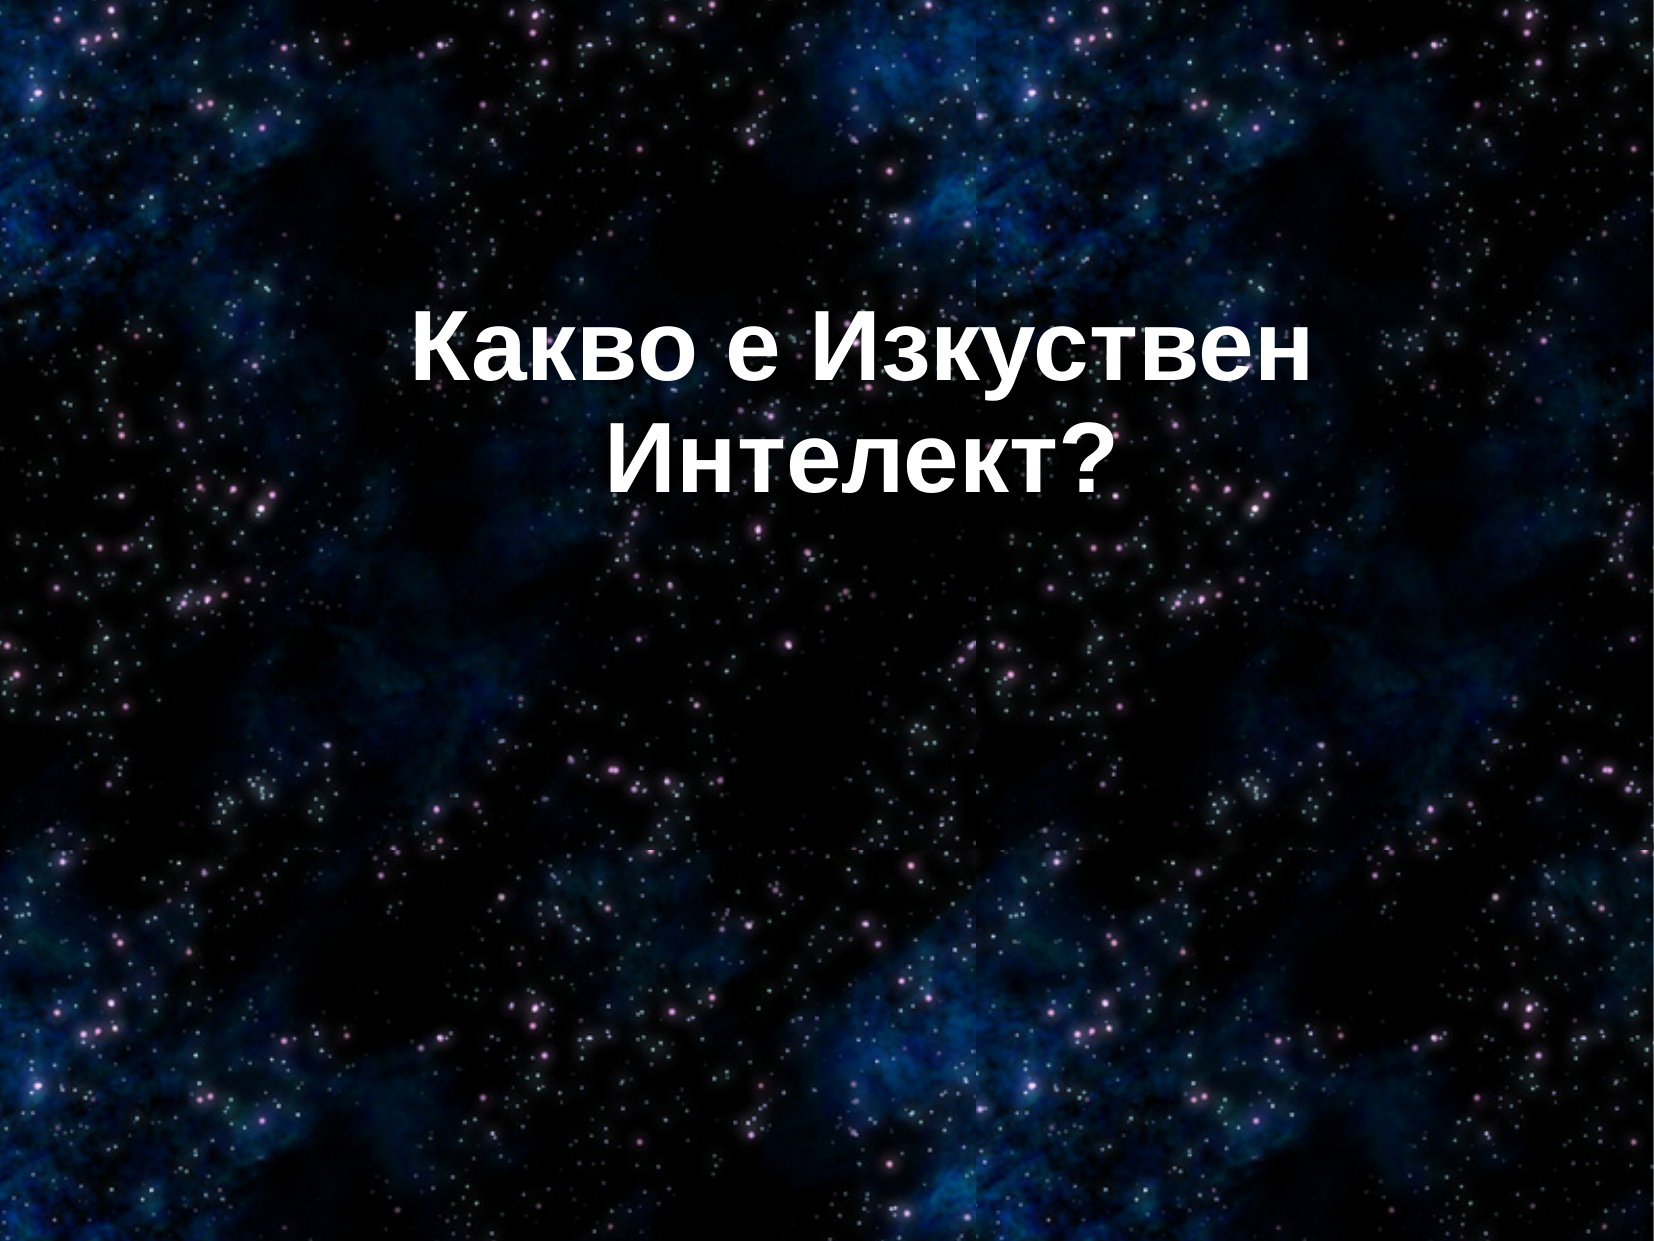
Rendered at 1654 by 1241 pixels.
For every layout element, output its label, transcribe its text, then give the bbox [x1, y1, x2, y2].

list Какво е Изкуствен Интелект? [82, 290, 1571, 1094]
picture [0, 0, 1654, 1241]
